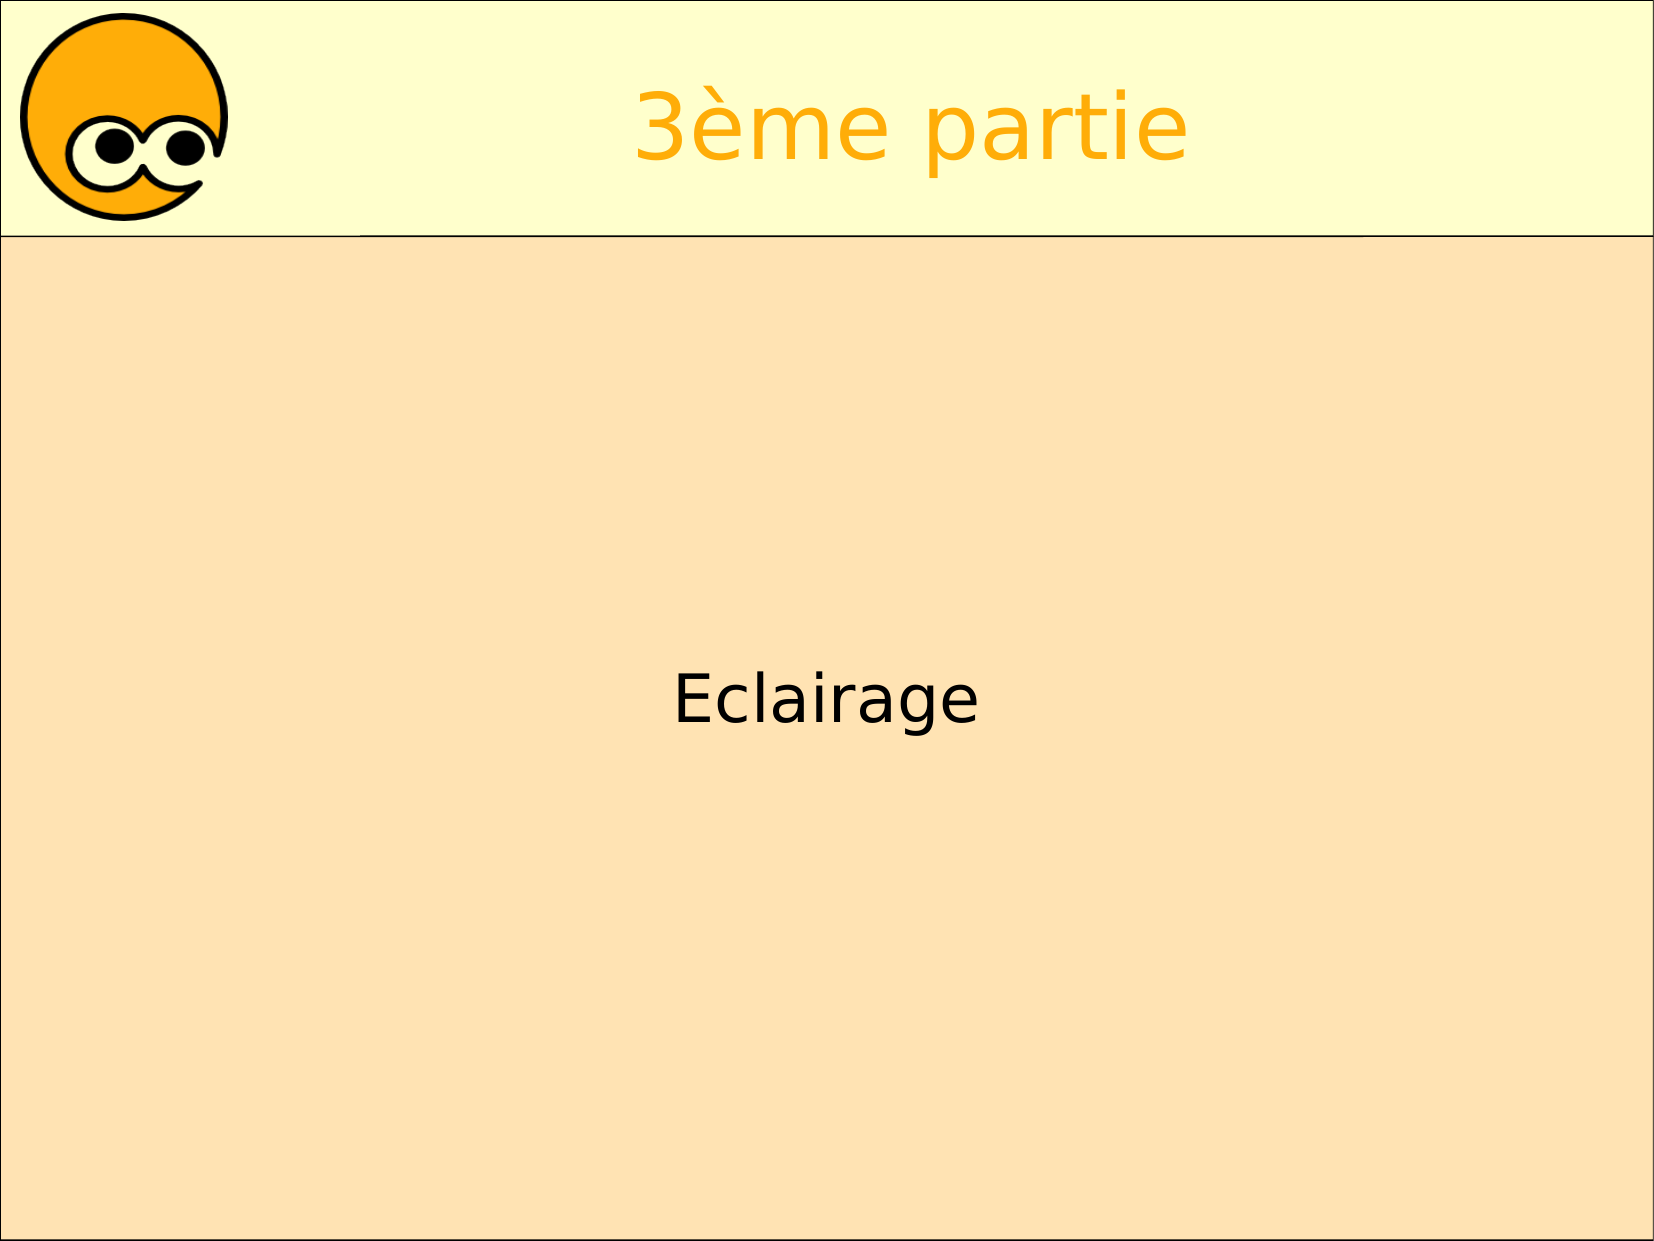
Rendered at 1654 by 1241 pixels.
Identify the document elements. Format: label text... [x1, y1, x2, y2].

subtitle Eclairage [82, 297, 1571, 1102]
picture [20, 13, 228, 221]
title 3ème partie [252, 49, 1571, 207]
